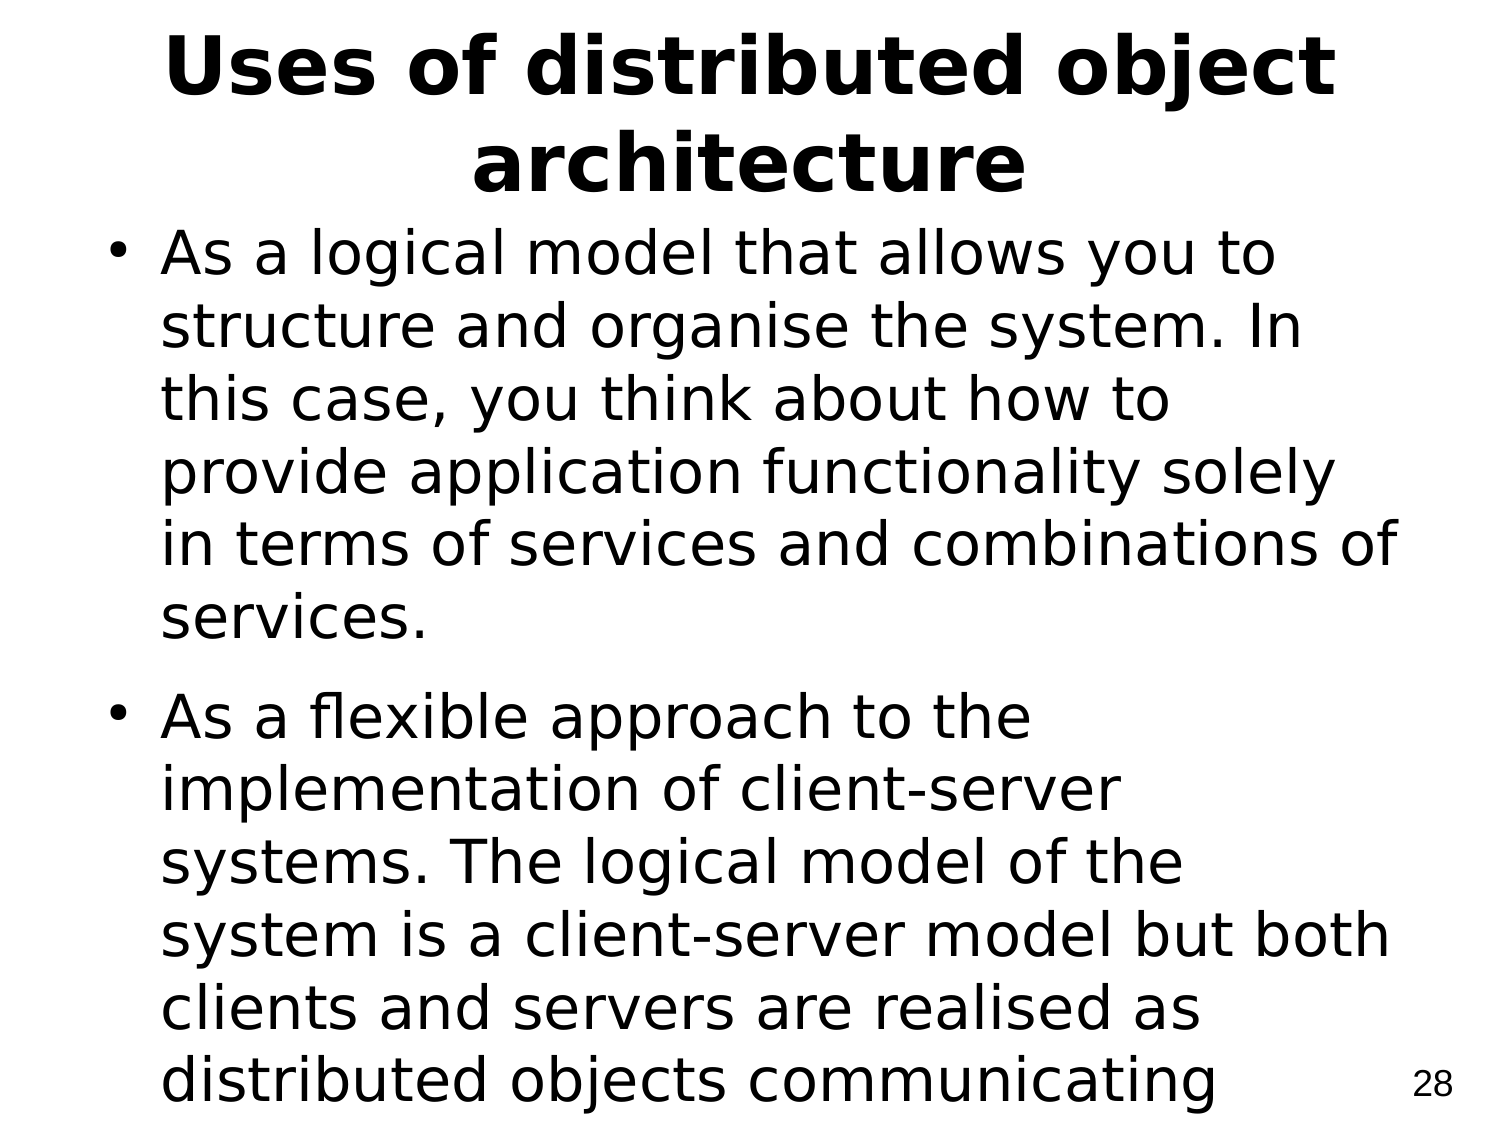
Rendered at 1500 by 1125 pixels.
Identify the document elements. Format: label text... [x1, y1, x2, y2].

list As a logical model that allows you to structure and organise the system. In this case, you think about how to provide application functionality solely in terms of services and combinations of services. As a flexible approach to the implementation of client-server systems. The logical model of the system is a client-server model but both clients and servers are realised as distributed objects communicating through a common communication framework. [75, 206, 1425, 1093]
title Uses of distributed object architecture [75, 44, 1425, 177]
